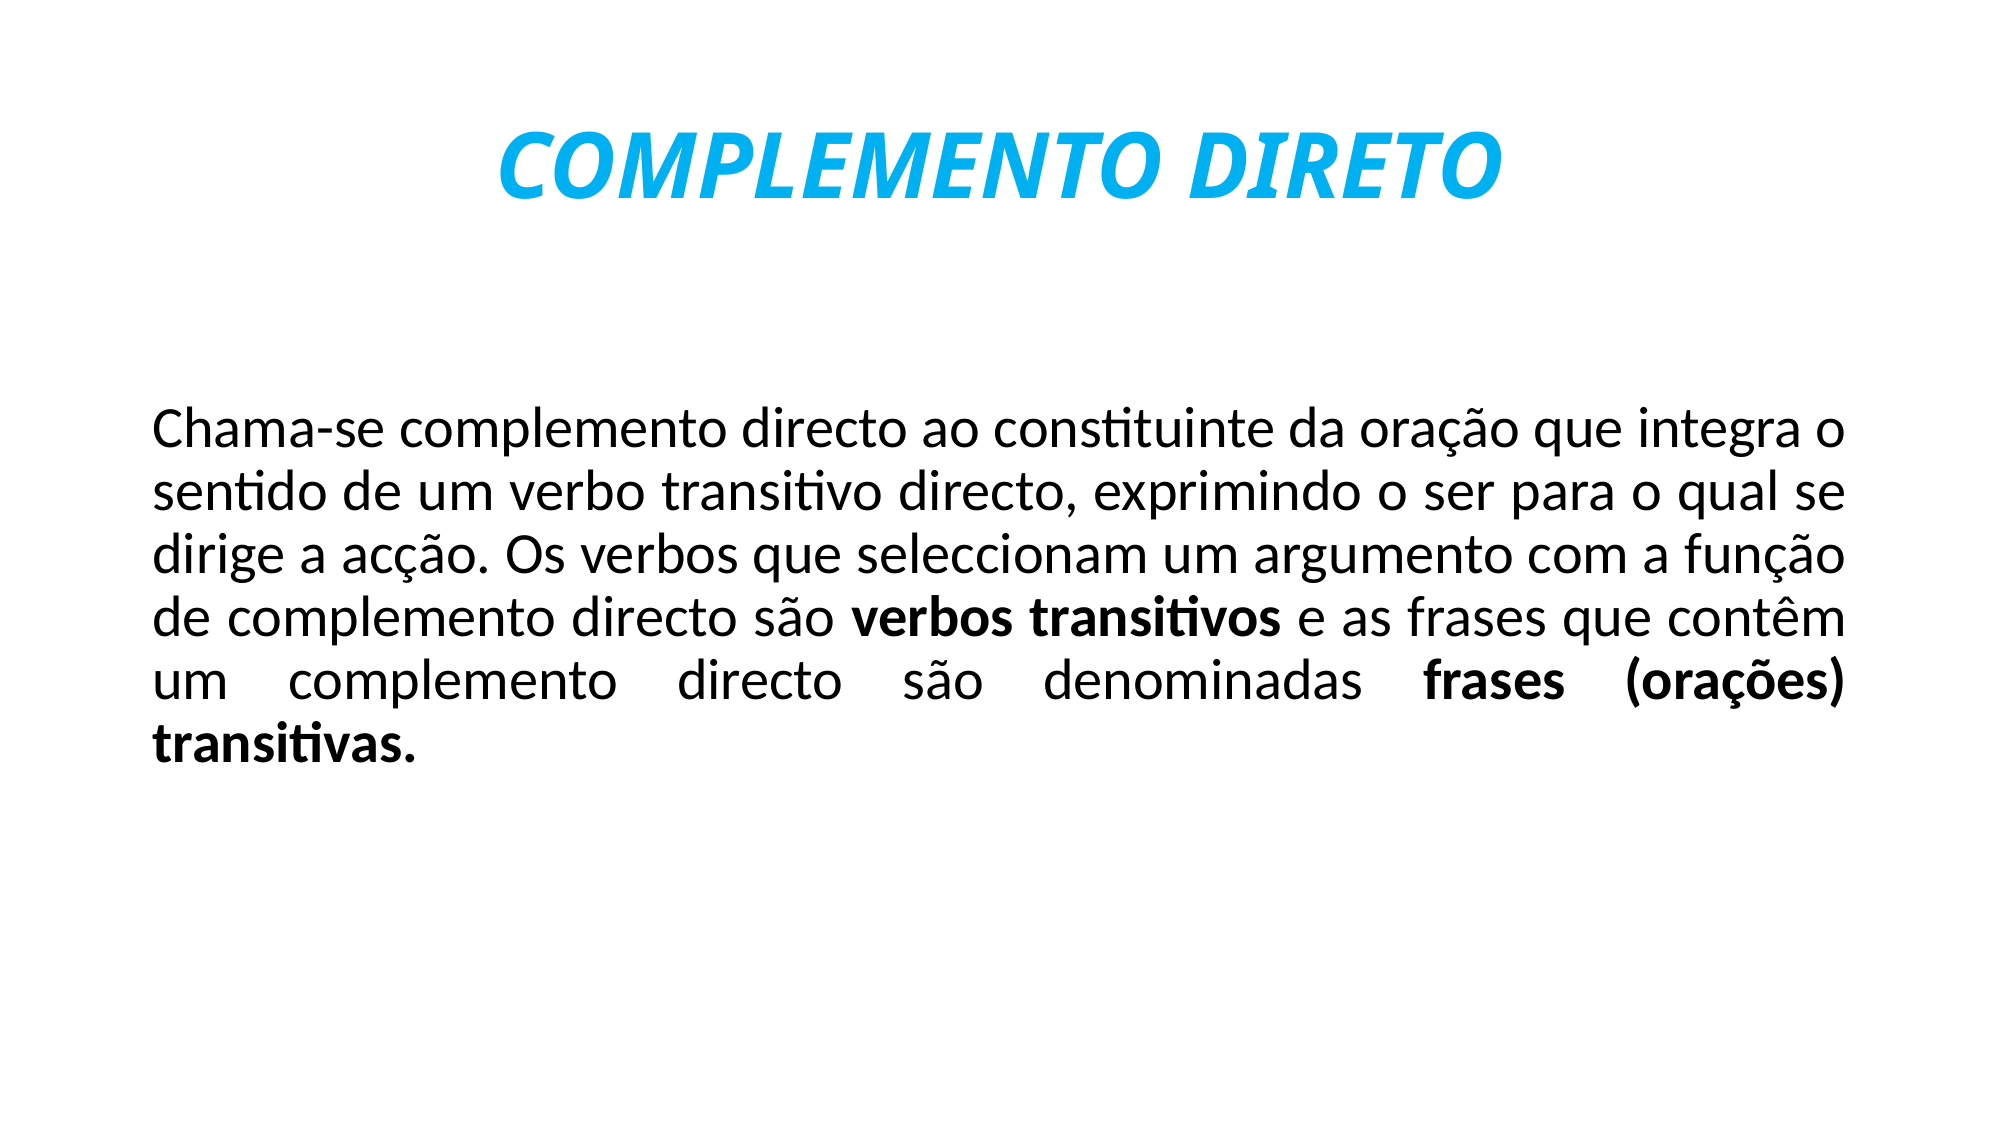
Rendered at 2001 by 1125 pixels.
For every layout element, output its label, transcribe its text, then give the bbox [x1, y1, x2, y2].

list Chama-se complemento directo ao constituinte da oração que integra o sentido de um verbo transitivo directo, exprimindo o ser para o qual se dirige a acção. Os verbos que seleccionam um argumento com a função de complemento directo são verbos transitivos e as frases que contêm um complemento directo são denominadas frases (orações) transitivas. [137, 299, 1863, 1014]
title COMPLEMENTO DIRETO [137, 59, 1863, 278]
